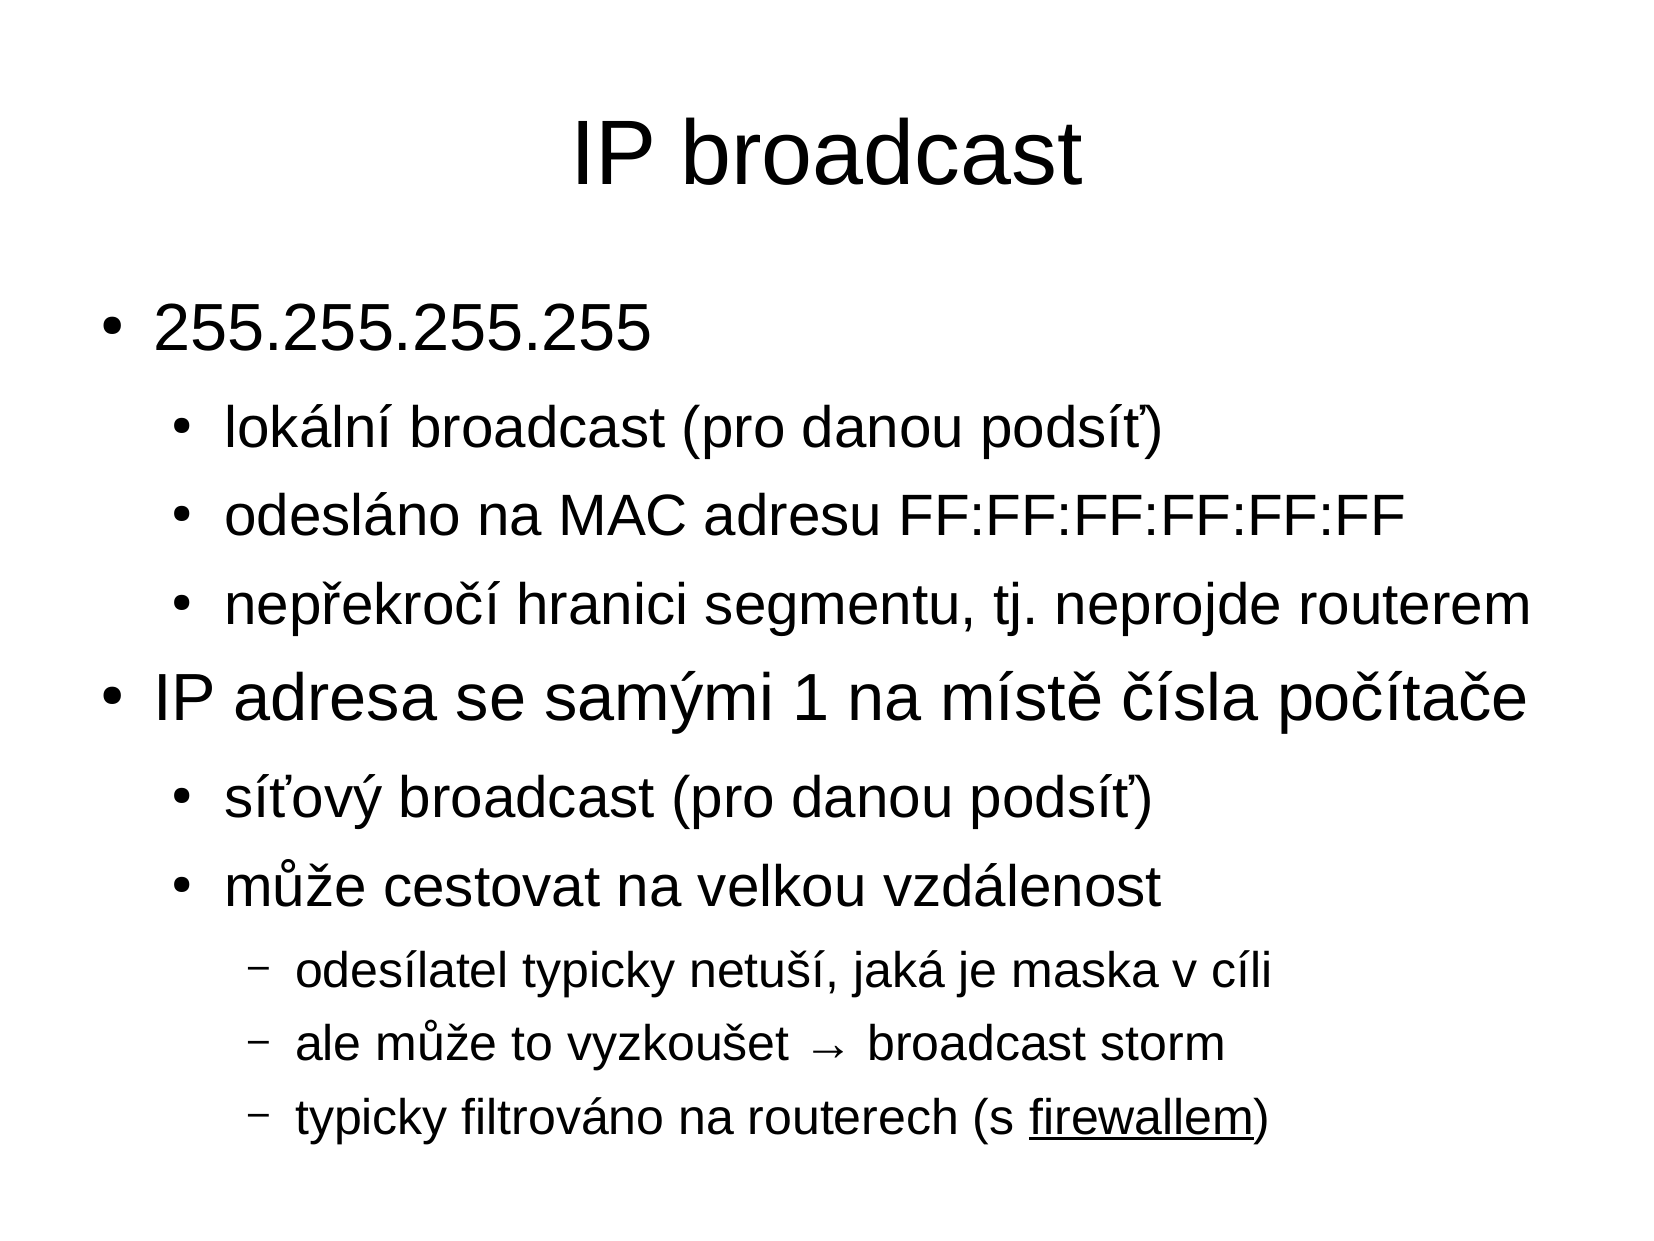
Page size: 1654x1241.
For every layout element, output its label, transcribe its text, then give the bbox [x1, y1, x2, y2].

title IP broadcast [82, 56, 1571, 250]
list 255.255.255.255 lokální broadcast (pro danou podsíť) odesláno na MAC adresu FF:FF:FF:FF:FF:FF nepřekročí hranici segmentu, tj. neprojde routerem IP adresa se samými 1 na místě čísla počítače síťový broadcast (pro danou podsíť) může cestovat na velkou vzdálenost odesílatel typicky netuší, jaká je maska v cíli ale může to vyzkoušet → broadcast storm typicky filtrováno na routerech (s firewallem) [82, 290, 1571, 1144]
